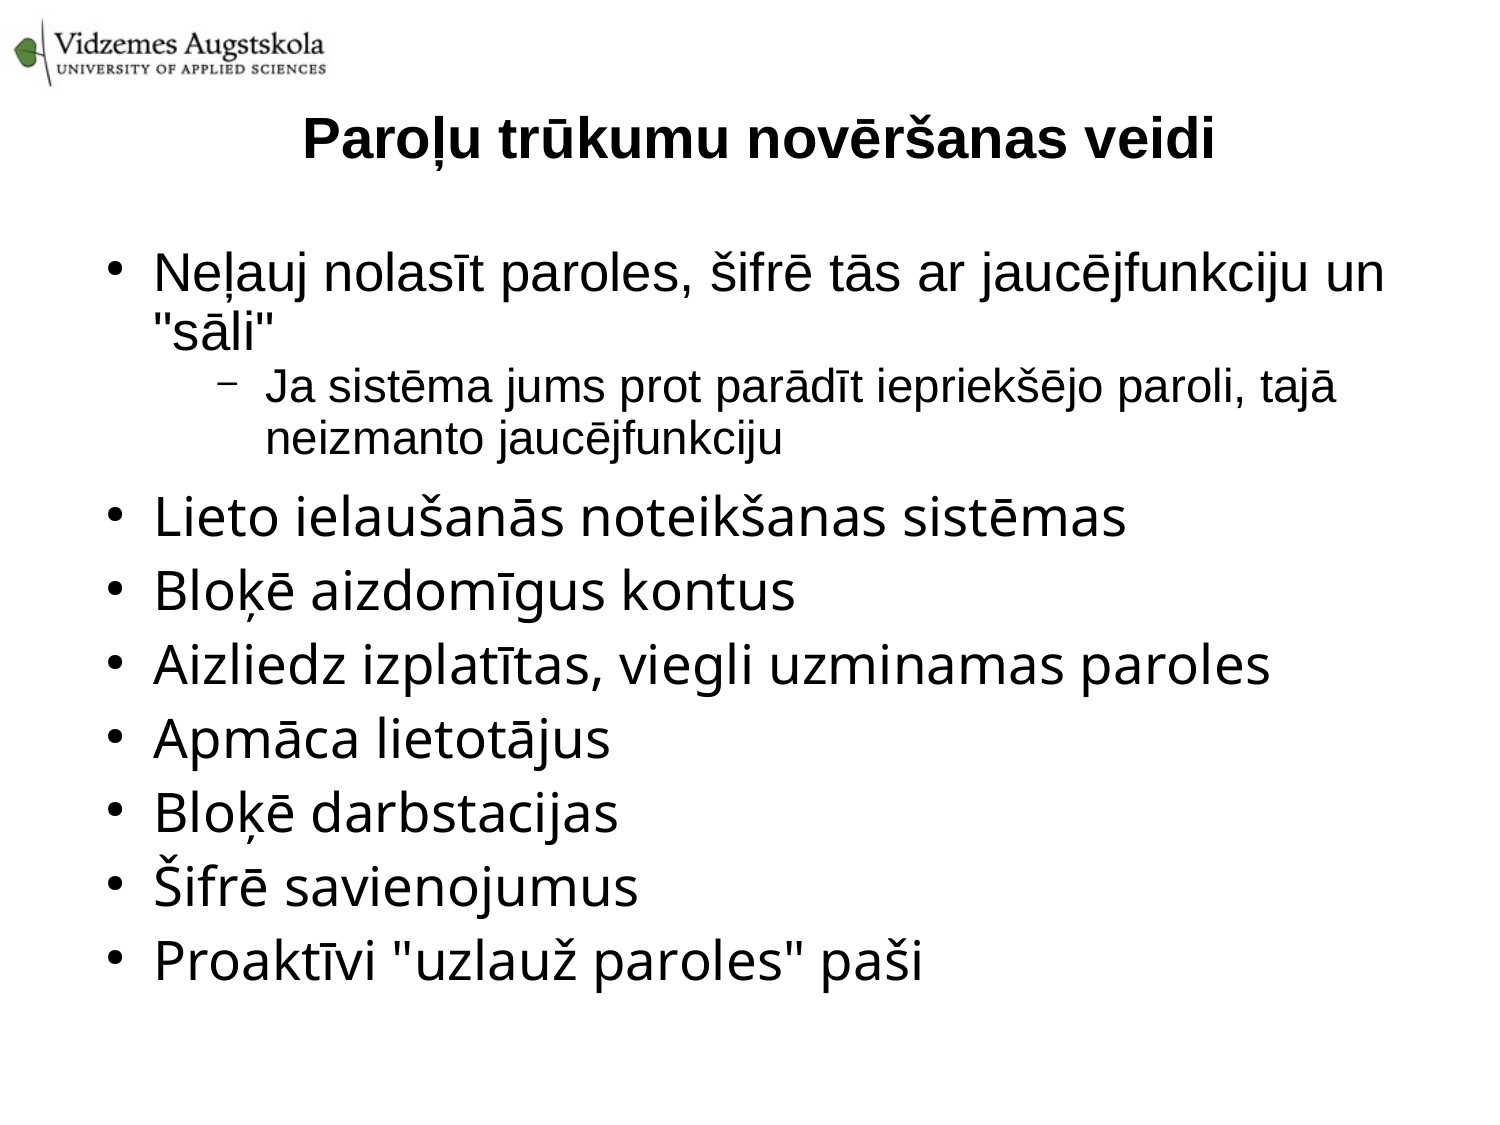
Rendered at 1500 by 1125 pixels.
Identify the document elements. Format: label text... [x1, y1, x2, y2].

picture [5, 2, 334, 102]
title Paroļu trūkumu novēršanas veidi [75, 45, 1426, 233]
list Neļauj nolasīt paroles, šifrē tās ar jaucējfunkciju un "sāli" Ja sistēma jums prot parādīt iepriekšējo paroli, tajā neizmanto jaucējfunkciju Lieto ielaušanās noteikšanas sistēmas Bloķē aizdomīgus kontus Aizliedz izplatītas, viegli uzminamas paroles Apmāca lietotājus Bloķē darbstacijas Šifrē savienojumus Proaktīvi "uzlauž paroles" paši [75, 236, 1426, 1006]
